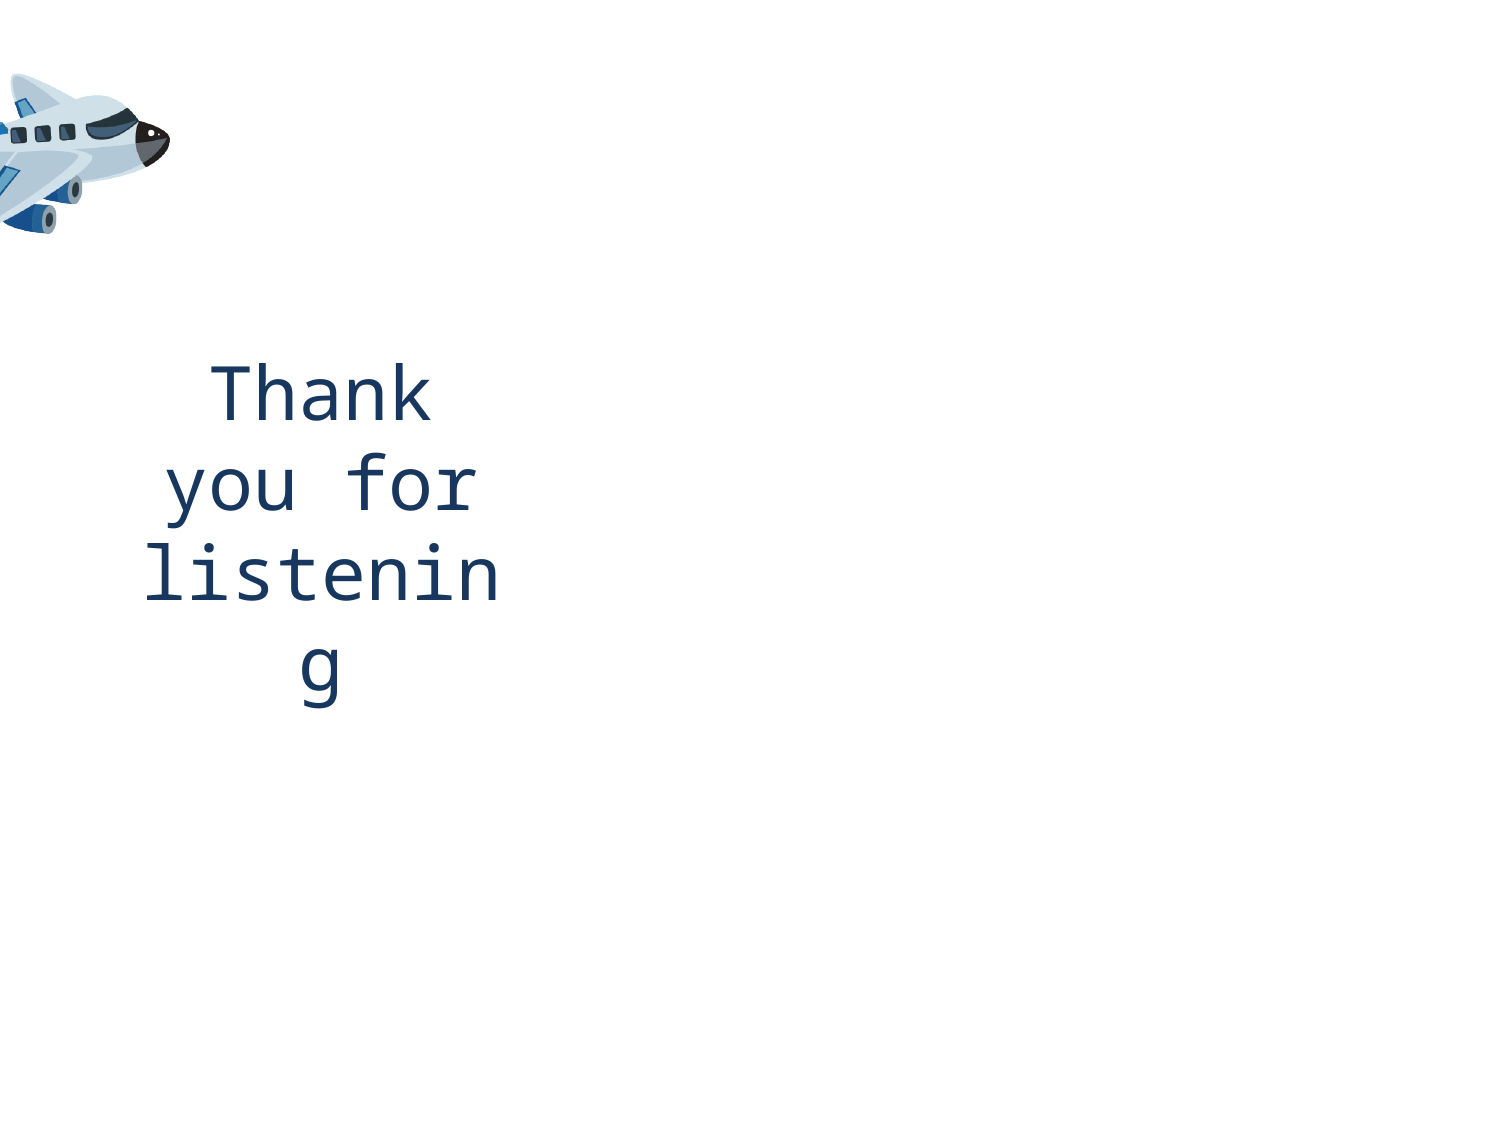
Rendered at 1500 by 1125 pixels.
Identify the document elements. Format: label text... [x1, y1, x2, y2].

text_box Thank you for listening [40, 255, 644, 813]
picture [0, 54, 170, 234]
